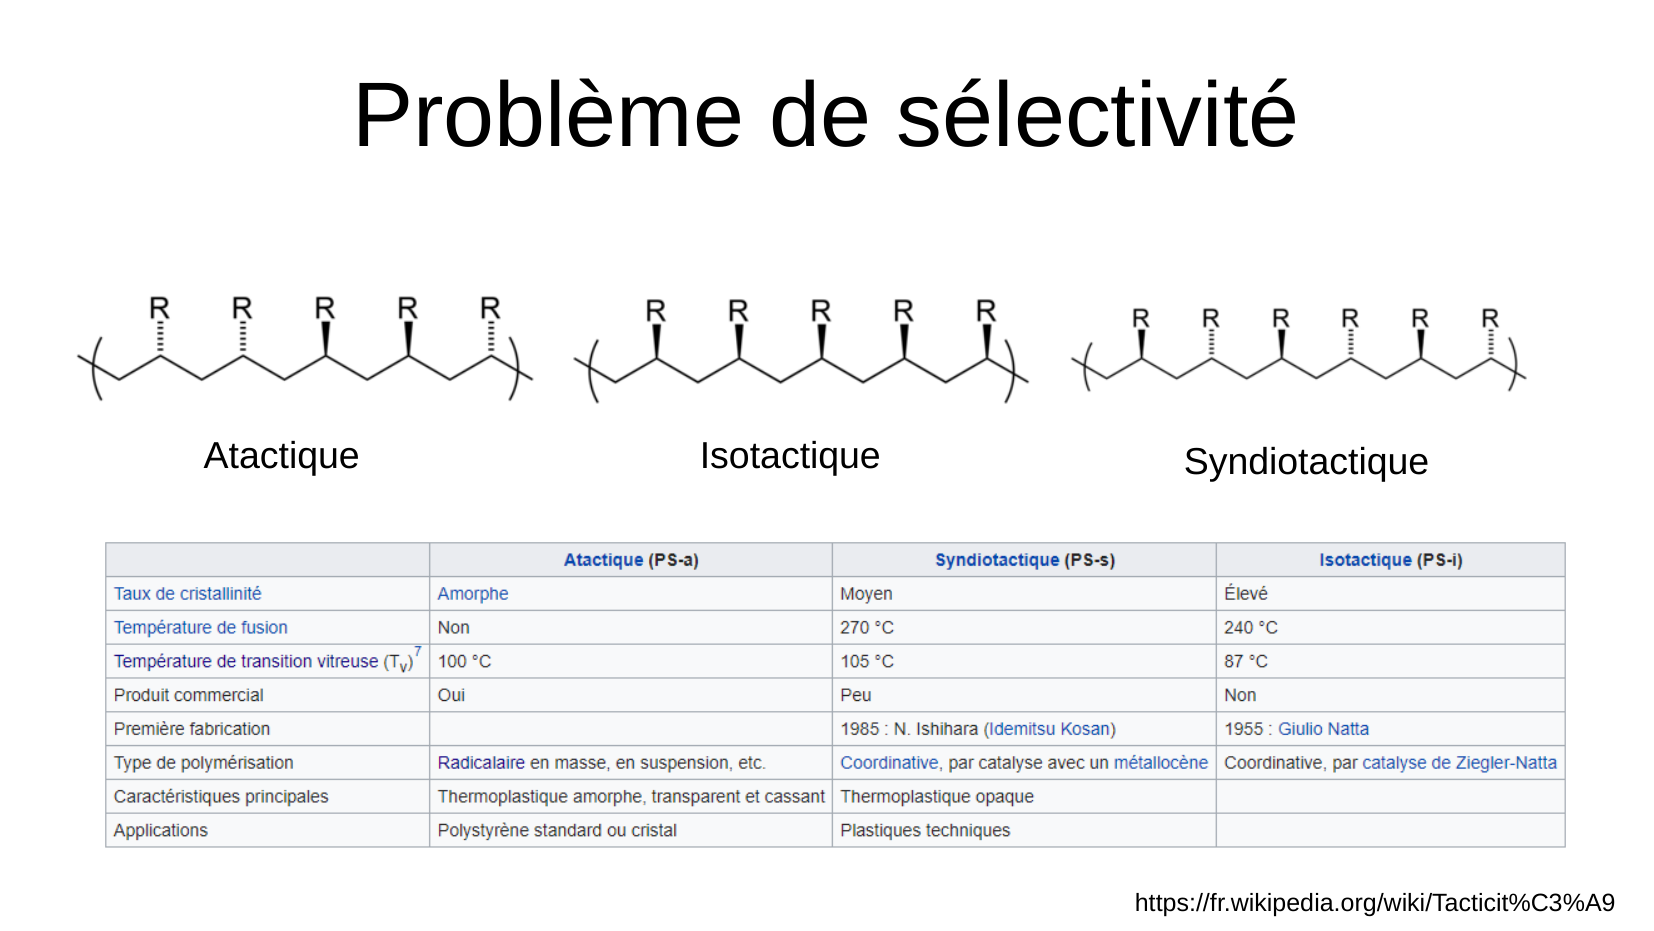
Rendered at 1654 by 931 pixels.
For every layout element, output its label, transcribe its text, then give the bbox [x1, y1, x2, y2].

text_box Atactique [188, 427, 438, 485]
picture [561, 282, 1563, 424]
text_box Isotactique [685, 427, 934, 485]
picture [47, 283, 556, 420]
title Problème de sélectivité [82, 37, 1571, 193]
text_box https://fr.wikipedia.org/wiki/Tacticit%C3%A9 [1120, 881, 1654, 931]
picture [94, 531, 1581, 864]
text_box Syndiotactique [1169, 432, 1453, 531]
